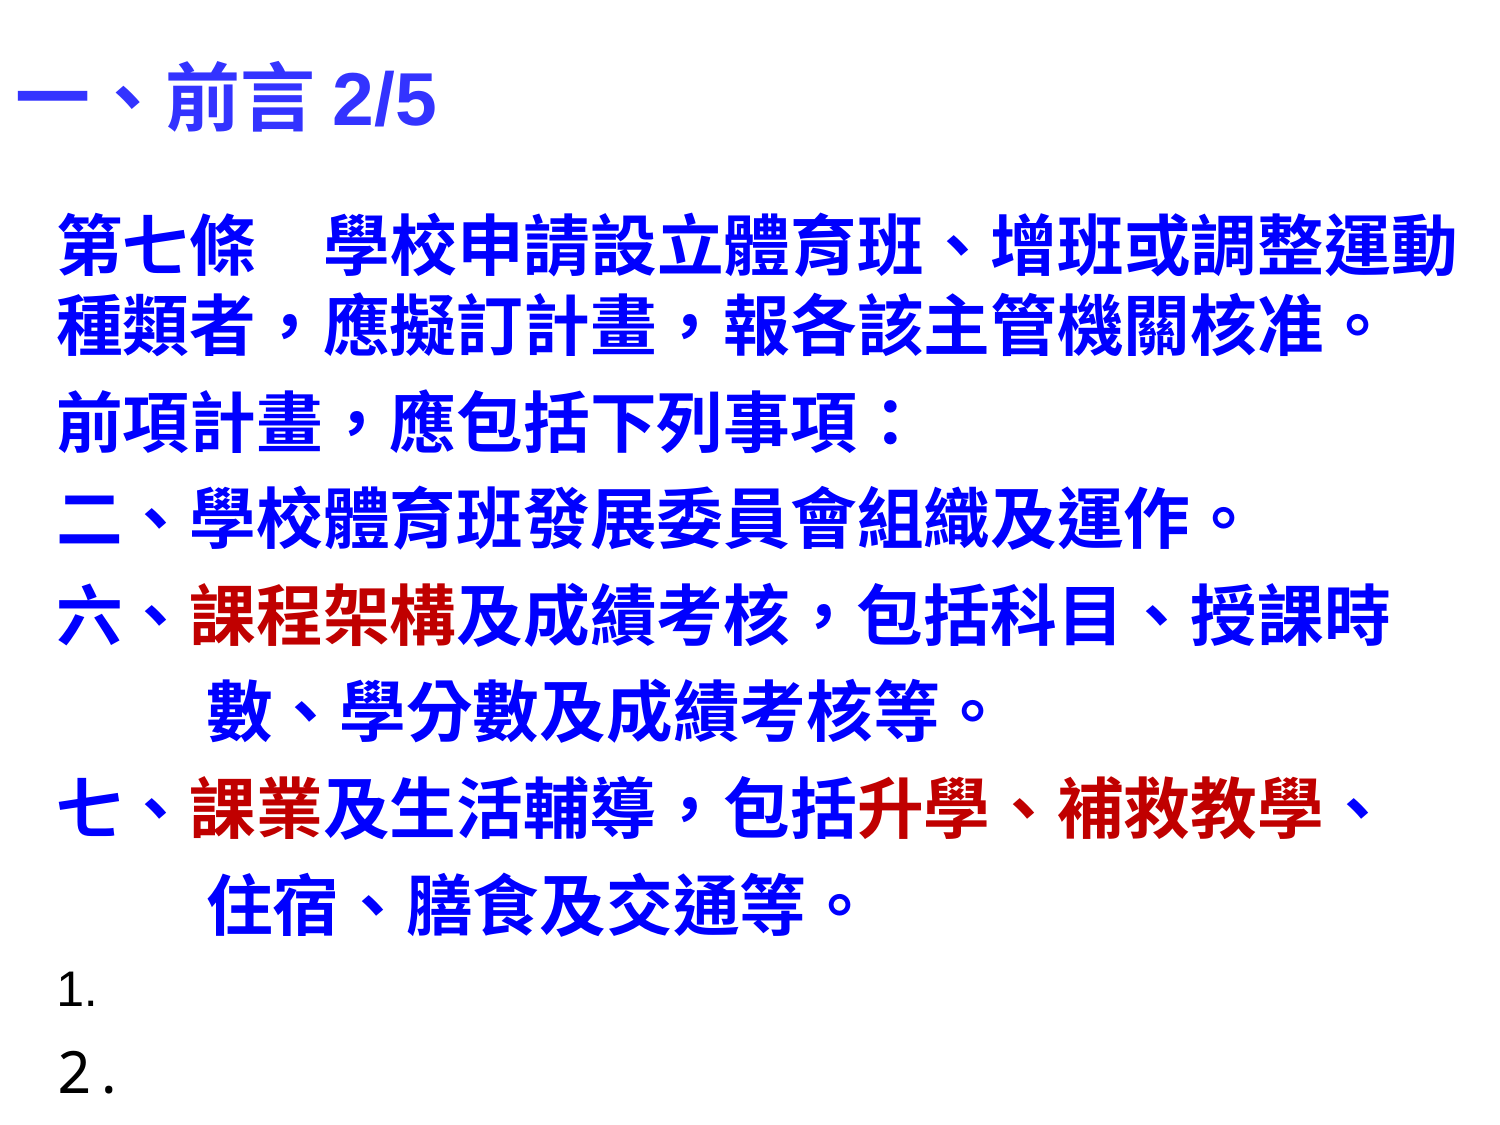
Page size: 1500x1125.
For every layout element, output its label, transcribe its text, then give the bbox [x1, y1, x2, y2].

text_box 一、前言2/5 [0, 1, 1276, 191]
text_box 第七條 學校申請設立體育班、增班或調整運動種類者，應擬訂計畫，報各該主管機關核准。 前項計畫，應包括下列事項： 二、學校體育班發展委員會組織及運作。 六、課程架構及成績考核，包括科目、授課時 數、學分數及成績考核等。 七、課業及生活輔導，包括升學、補救教學、 住宿、膳食及交通等。 [41, 196, 1478, 1024]
